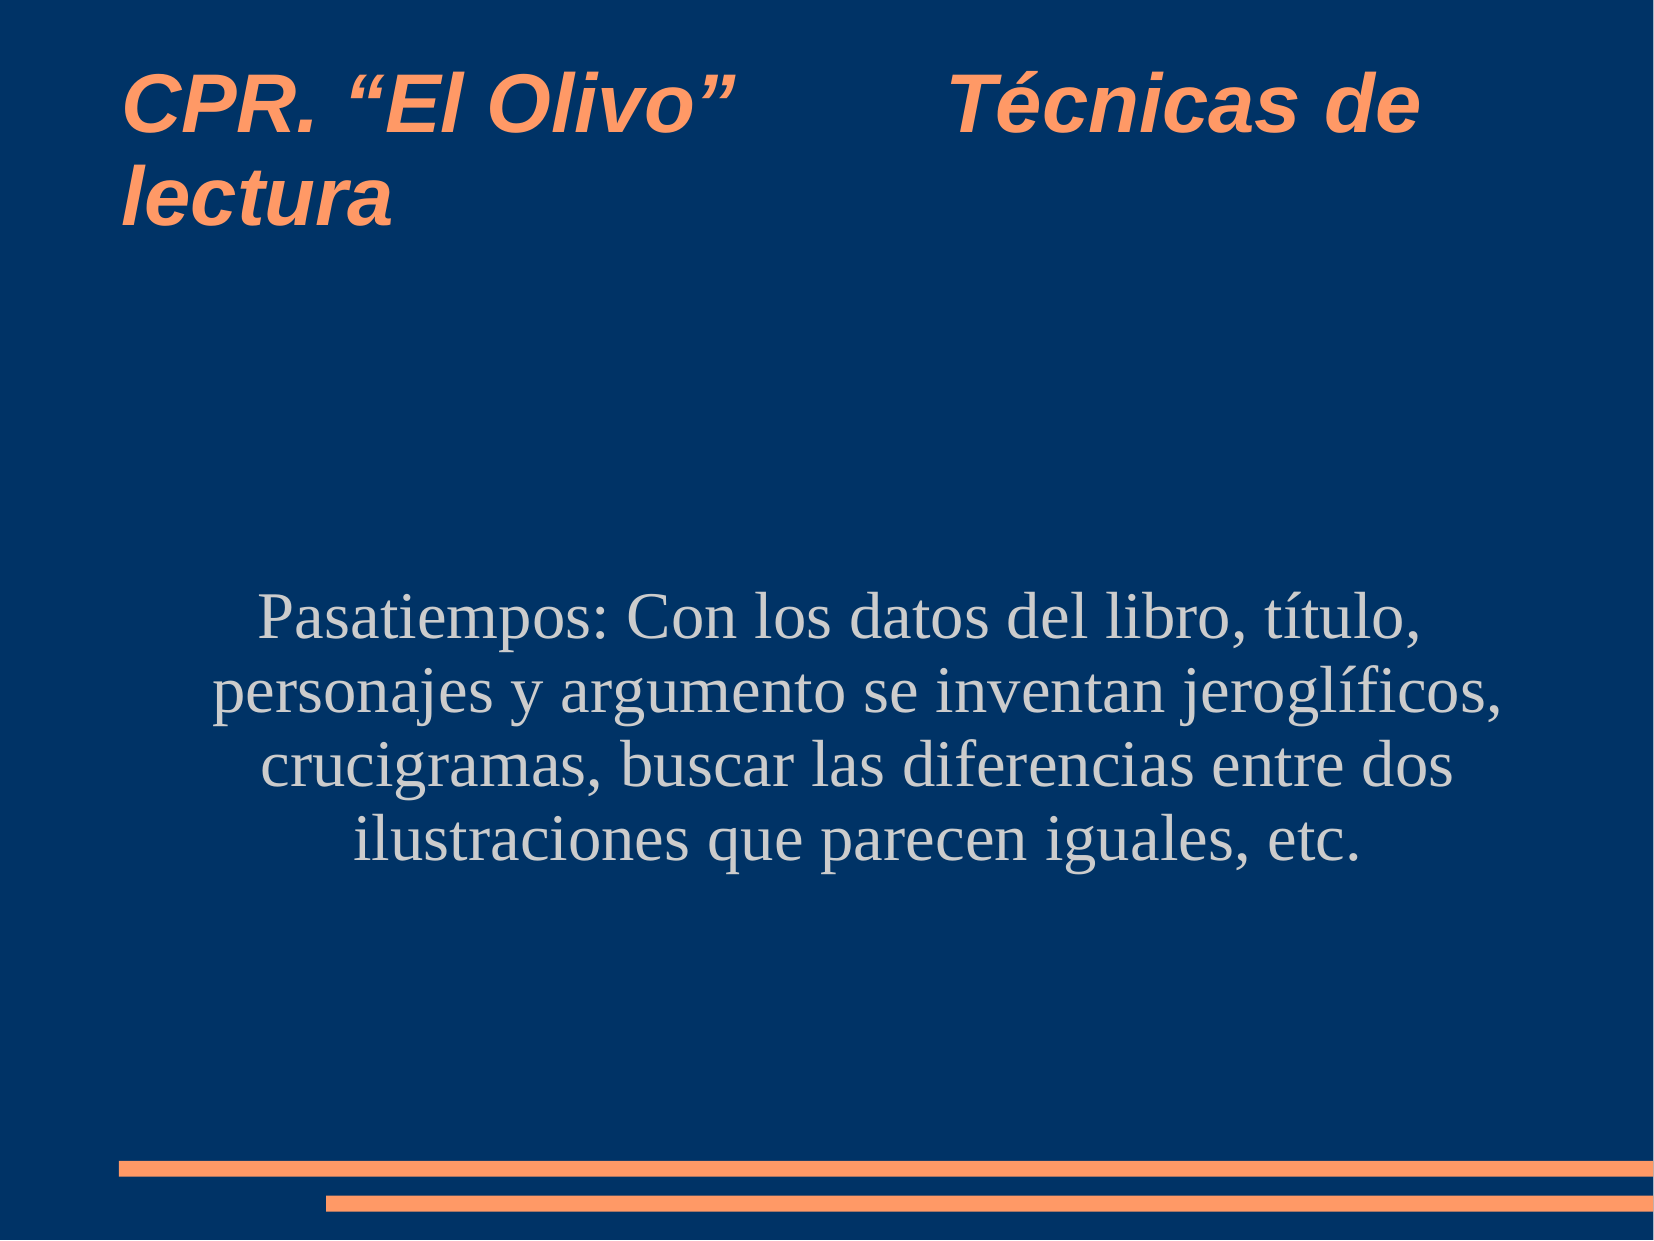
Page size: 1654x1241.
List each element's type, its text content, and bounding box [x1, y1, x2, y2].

title CPR. “El Olivo” Técnicas de lectura [121, 46, 1534, 254]
subtitle Pasatiempos: Con los datos del libro, título, personajes y argumento se inventan jeroglíficos, crucigramas, buscar las diferencias entre dos ilustraciones que parecen iguales, etc. [121, 322, 1561, 1132]
